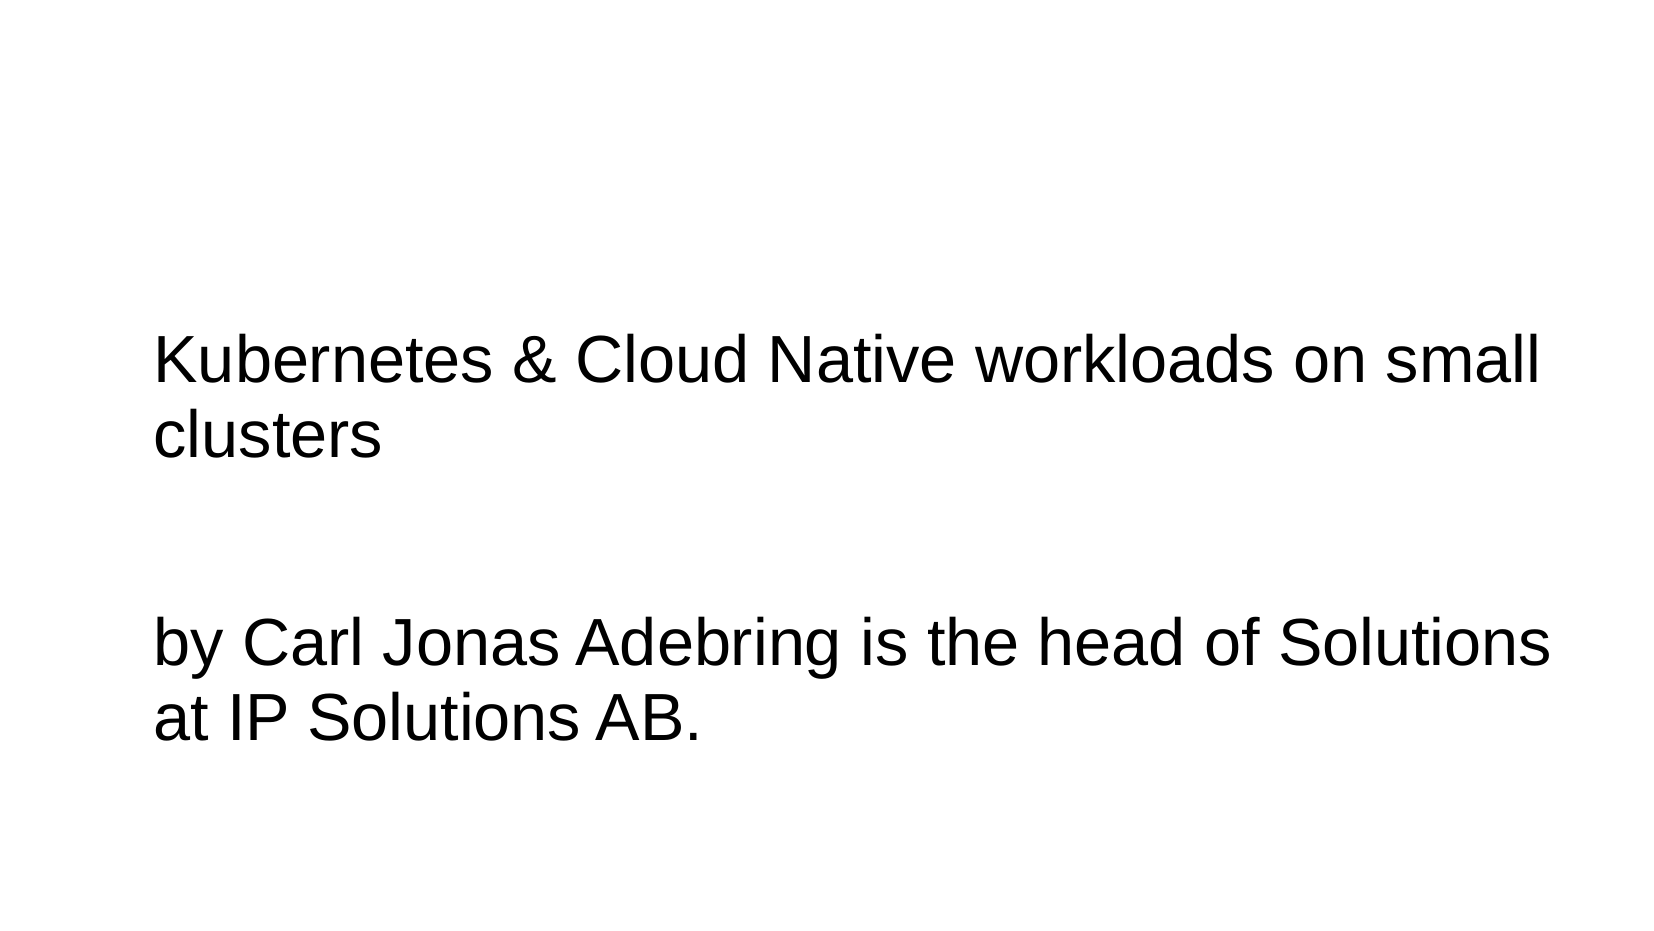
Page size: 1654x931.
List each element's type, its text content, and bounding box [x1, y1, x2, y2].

list Kubernetes & Cloud Native workloads on small clusters by Carl Jonas Adebring is the head of Solutions at IP Solutions AB. [82, 217, 1571, 758]
